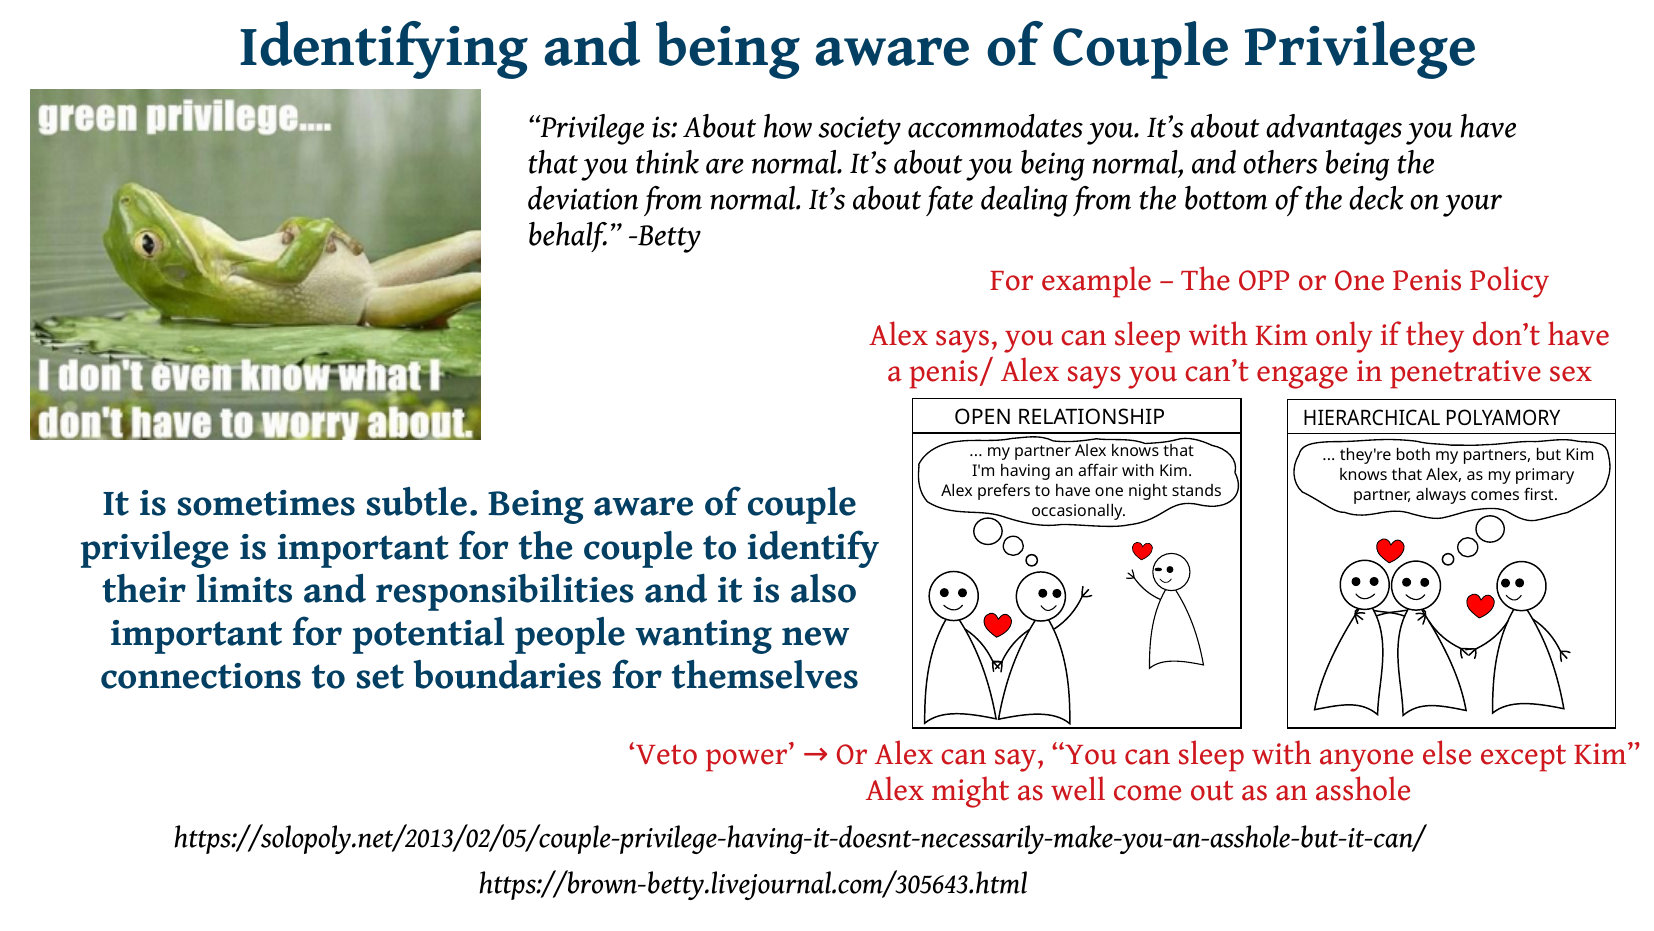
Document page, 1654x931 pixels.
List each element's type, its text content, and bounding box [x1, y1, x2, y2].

picture [1286, 398, 1617, 729]
text_box ‘Veto power’ → Or Alex can say, “You can sleep with anyone else except Kim” Alex might as well come out as an asshole [599, 730, 1654, 854]
text_box https://solopoly.net/2013/02/05/couple-privilege-having-it-doesnt-necessarily-make-you-an-asshole-but-it-can/ [158, 829, 1654, 914]
text_box For example – The OPP or One Penis Policy [975, 256, 1636, 307]
text_box It is sometimes subtle. Being aware of couple privilege is important for the couple to identify their limits and responsibilities and it is also important for potential people wanting new connections to set boundaries for themselves [48, 475, 912, 829]
text_box “Privilege is: About how society accommodates you. It’s about advantages you have that you think are normal. It’s about you being normal, and others being the deviation from normal. It’s about fate dealing from the bottom of the deck on your behalf.” -Betty [512, 102, 1546, 262]
text_box https://brown-betty.livejournal.com/305643.html [463, 860, 1276, 918]
text_box Identifying and being aware of Couple Privilege [224, 7, 1635, 158]
picture [30, 89, 481, 440]
picture [911, 398, 1242, 729]
text_box Alex says, you can sleep with Kim only if they don’t have a penis/ Alex says you can’t engage in penetrative sex [848, 310, 1633, 434]
